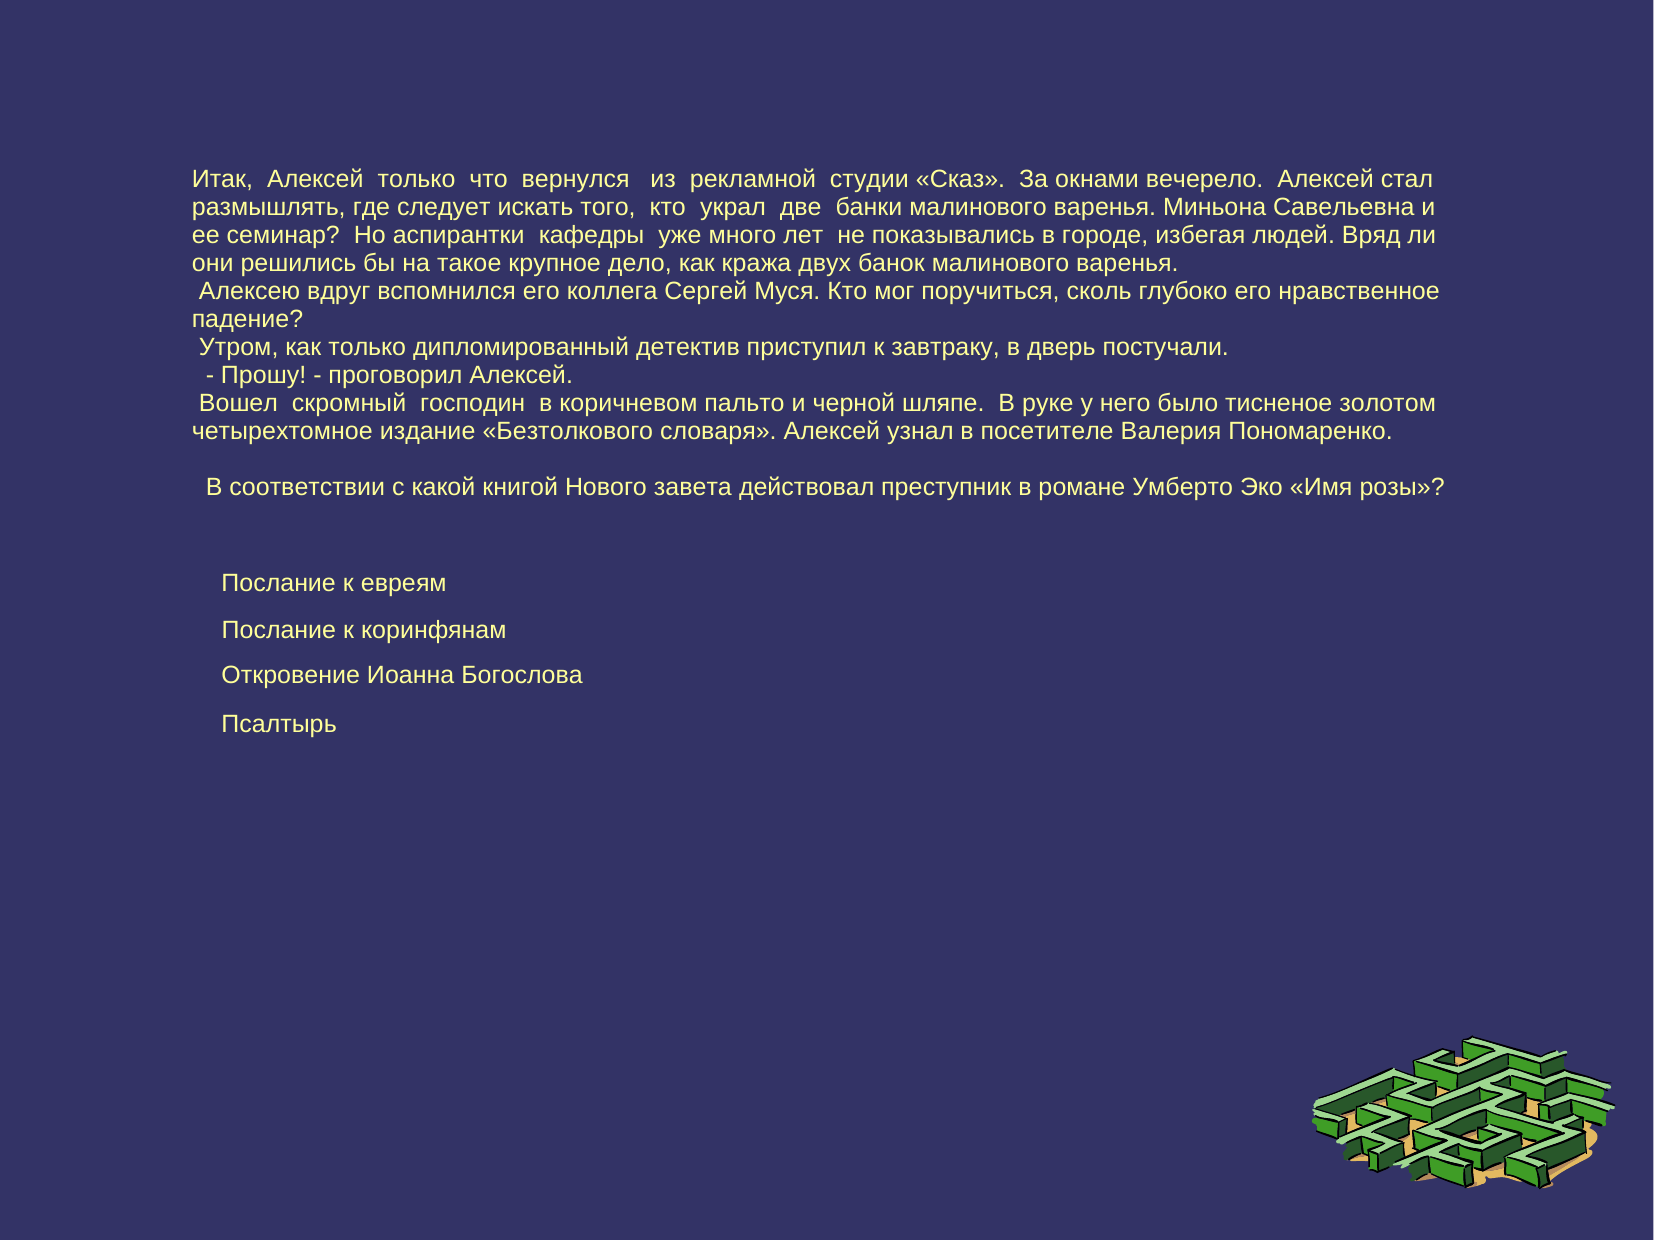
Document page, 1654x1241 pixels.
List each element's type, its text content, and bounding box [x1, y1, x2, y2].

text_box Откровение Иоанна Богослова [206, 653, 621, 703]
text_box Псалтырь [206, 702, 473, 753]
text_box Итак, Алексей только что вернулся из рекламной студии «Сказ». За окнами вечерело. Алексей стал размышлять, где следует искать того, кто украл две банки малинового варенья. Миньона Савельевна и ее семинар? Но аспирантки кафедры уже много лет не показывались в городе, избегая людей. Вряд ли они решились бы на такое крупное дело, как кража двух банок малинового варенья. Алексею вдруг вспомнился его коллега Сергей Муся. Кто мог поручиться, сколь глубоко его нравственное падение? Утром, как только дипломированный детектив приступил к завтраку, в дверь постучали. - Прошу! - проговорил Алексей. Вошел скромный господин в коричневом пальто и черной шляпе. В руке у него было тисненое золотом четырехтомное издание «Безтолкового словаря». Алексей узнал в посетителе Валерия Пономаренко. В соответствии с какой книгой Нового завета действовал преступник в романе Умберто Эко «Имя розы»? [177, 157, 1480, 536]
text_box Послание к евреям [206, 561, 473, 608]
text_box Послание к коринфянам [206, 608, 621, 653]
